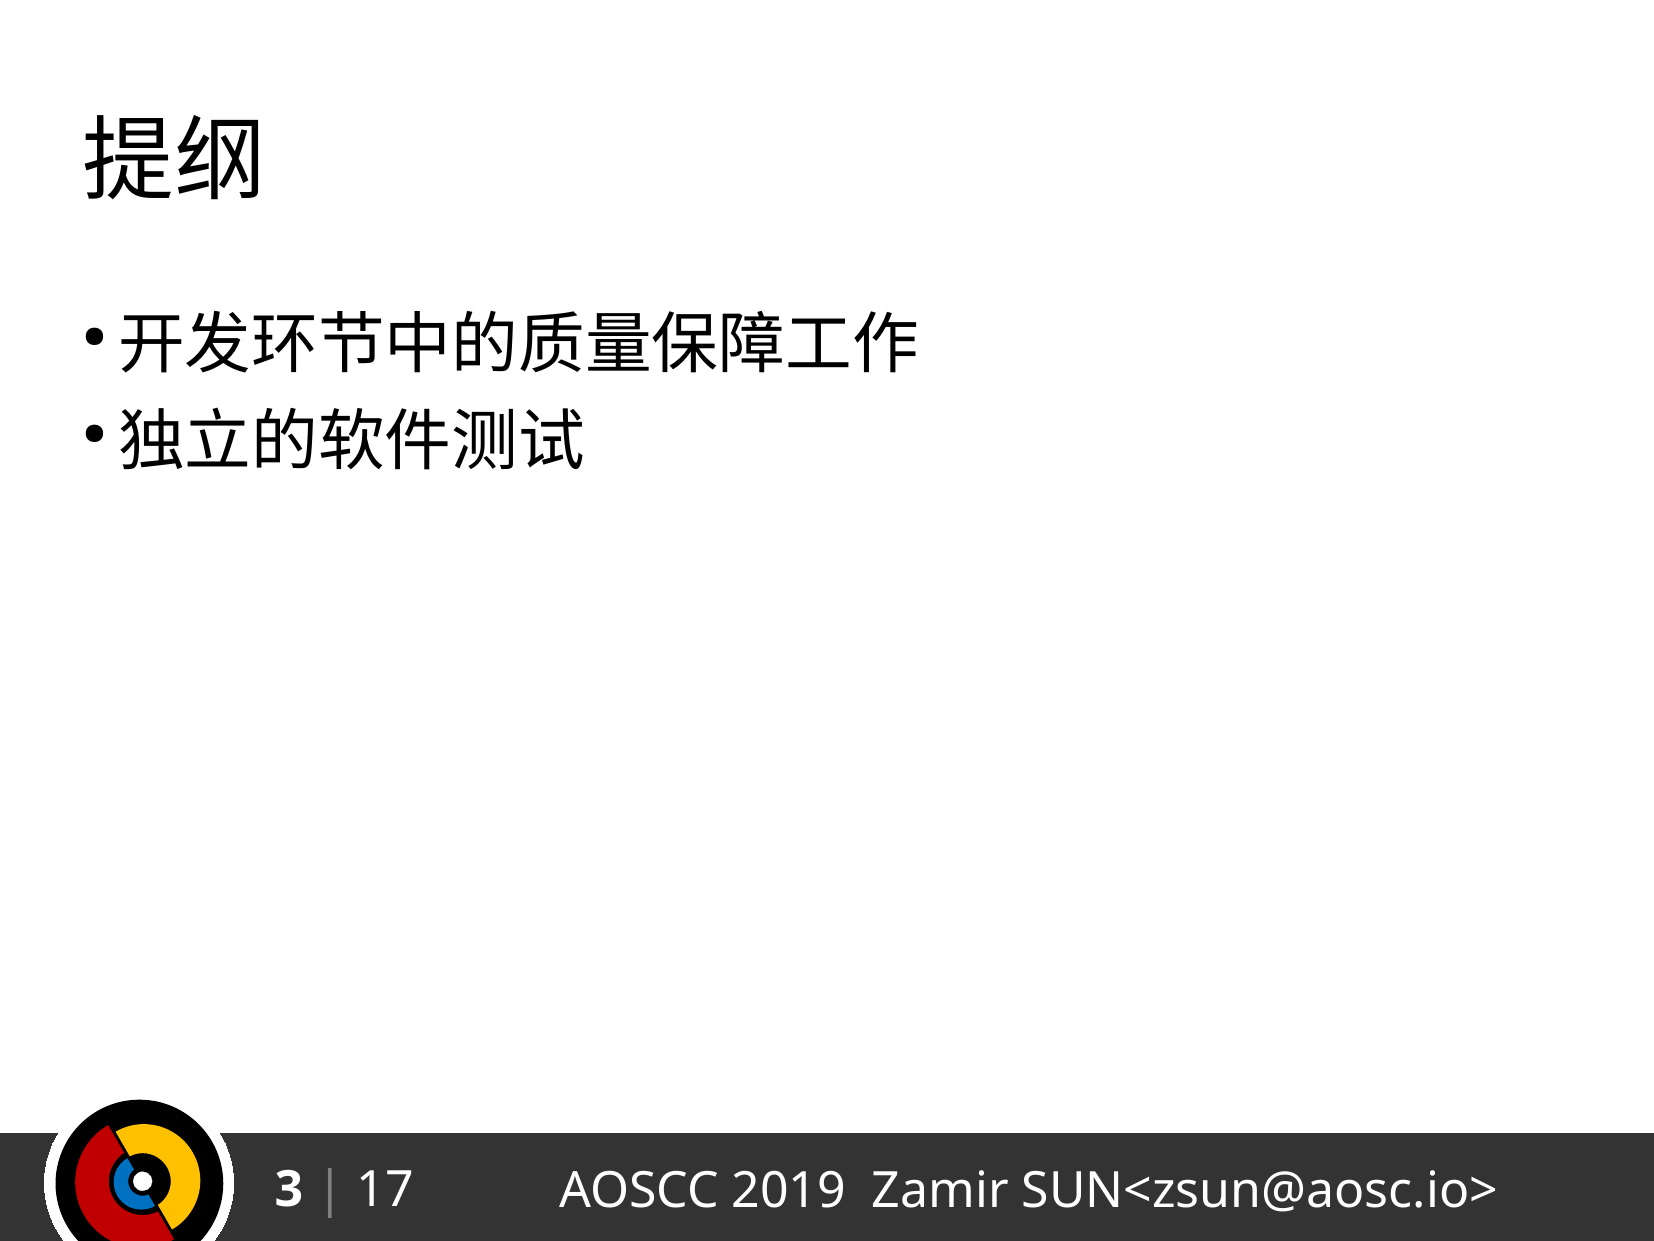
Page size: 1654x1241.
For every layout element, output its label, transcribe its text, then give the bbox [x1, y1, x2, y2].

title 提纲 [82, 49, 1571, 257]
subtitle 开发环节中的质量保障工作 独立的软件测试 [82, 290, 1571, 1010]
